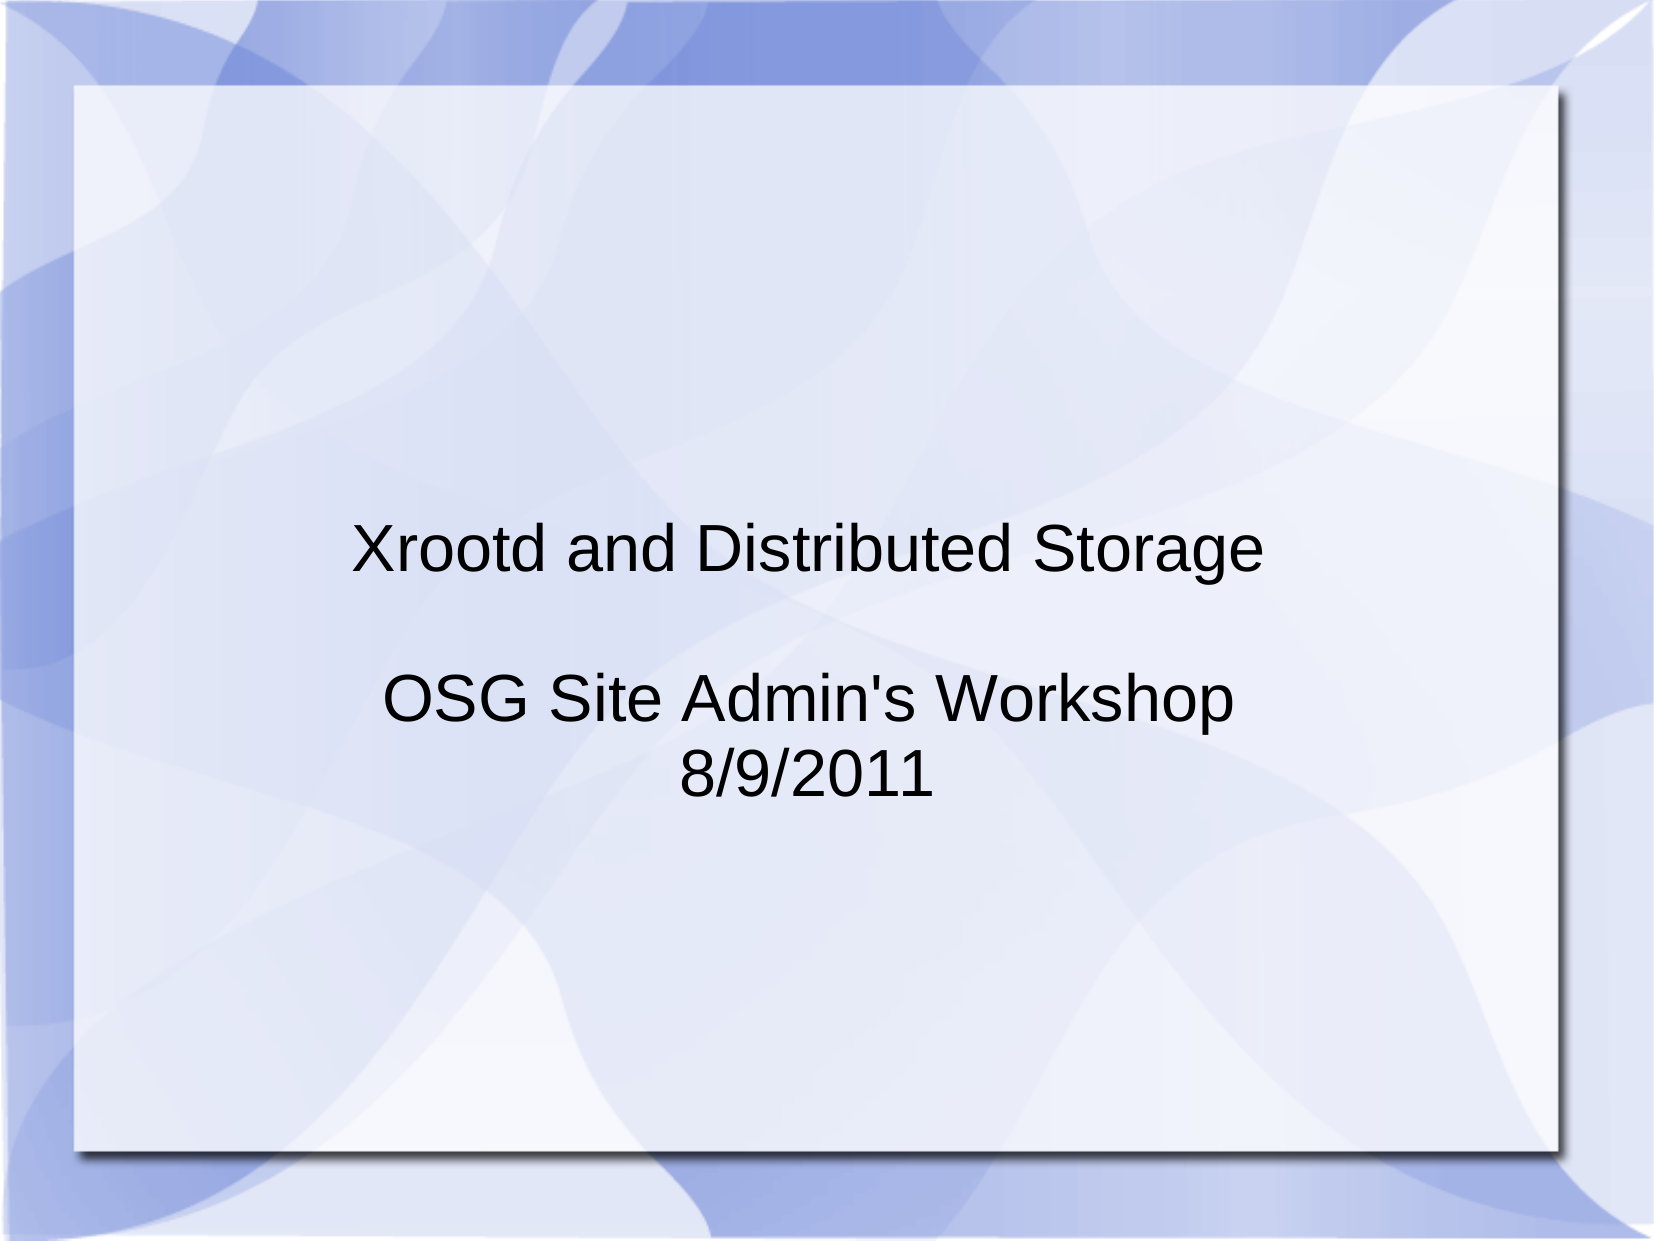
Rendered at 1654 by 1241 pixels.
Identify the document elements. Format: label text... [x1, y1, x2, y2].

subtitle Xrootd and Distributed Storage OSG Site Admin's Workshop 8/9/2011 [82, 98, 1536, 1224]
picture [0, 0, 1654, 1241]
